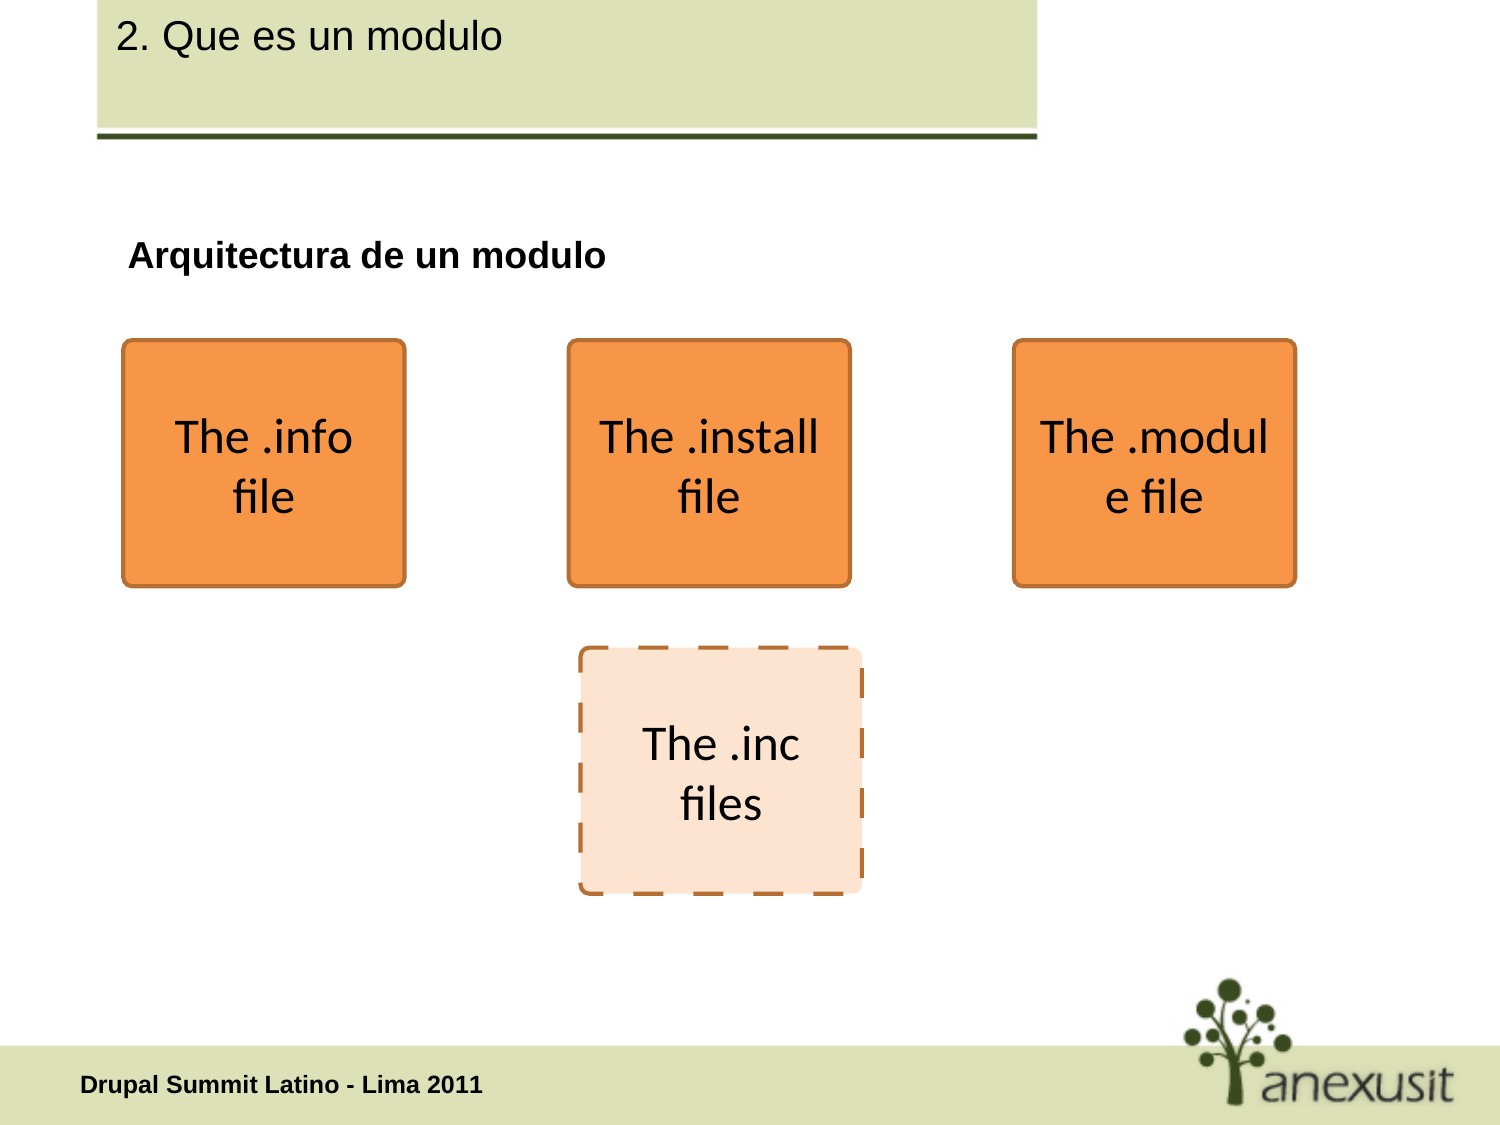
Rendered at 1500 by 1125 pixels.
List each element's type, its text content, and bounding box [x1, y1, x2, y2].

text_box The .info file [123, 340, 405, 587]
text_box Drupal Summit Latino - Lima 2011 [65, 1060, 1066, 1106]
text_box The .inc files [580, 647, 862, 894]
text_box 2. Que es un modulo [100, 0, 827, 119]
text_box The .install file [568, 340, 850, 587]
text_box Arquitectura de un modulo [112, 223, 1401, 899]
picture [0, 0, 1500, 1125]
text_box The .module file [1013, 340, 1296, 587]
